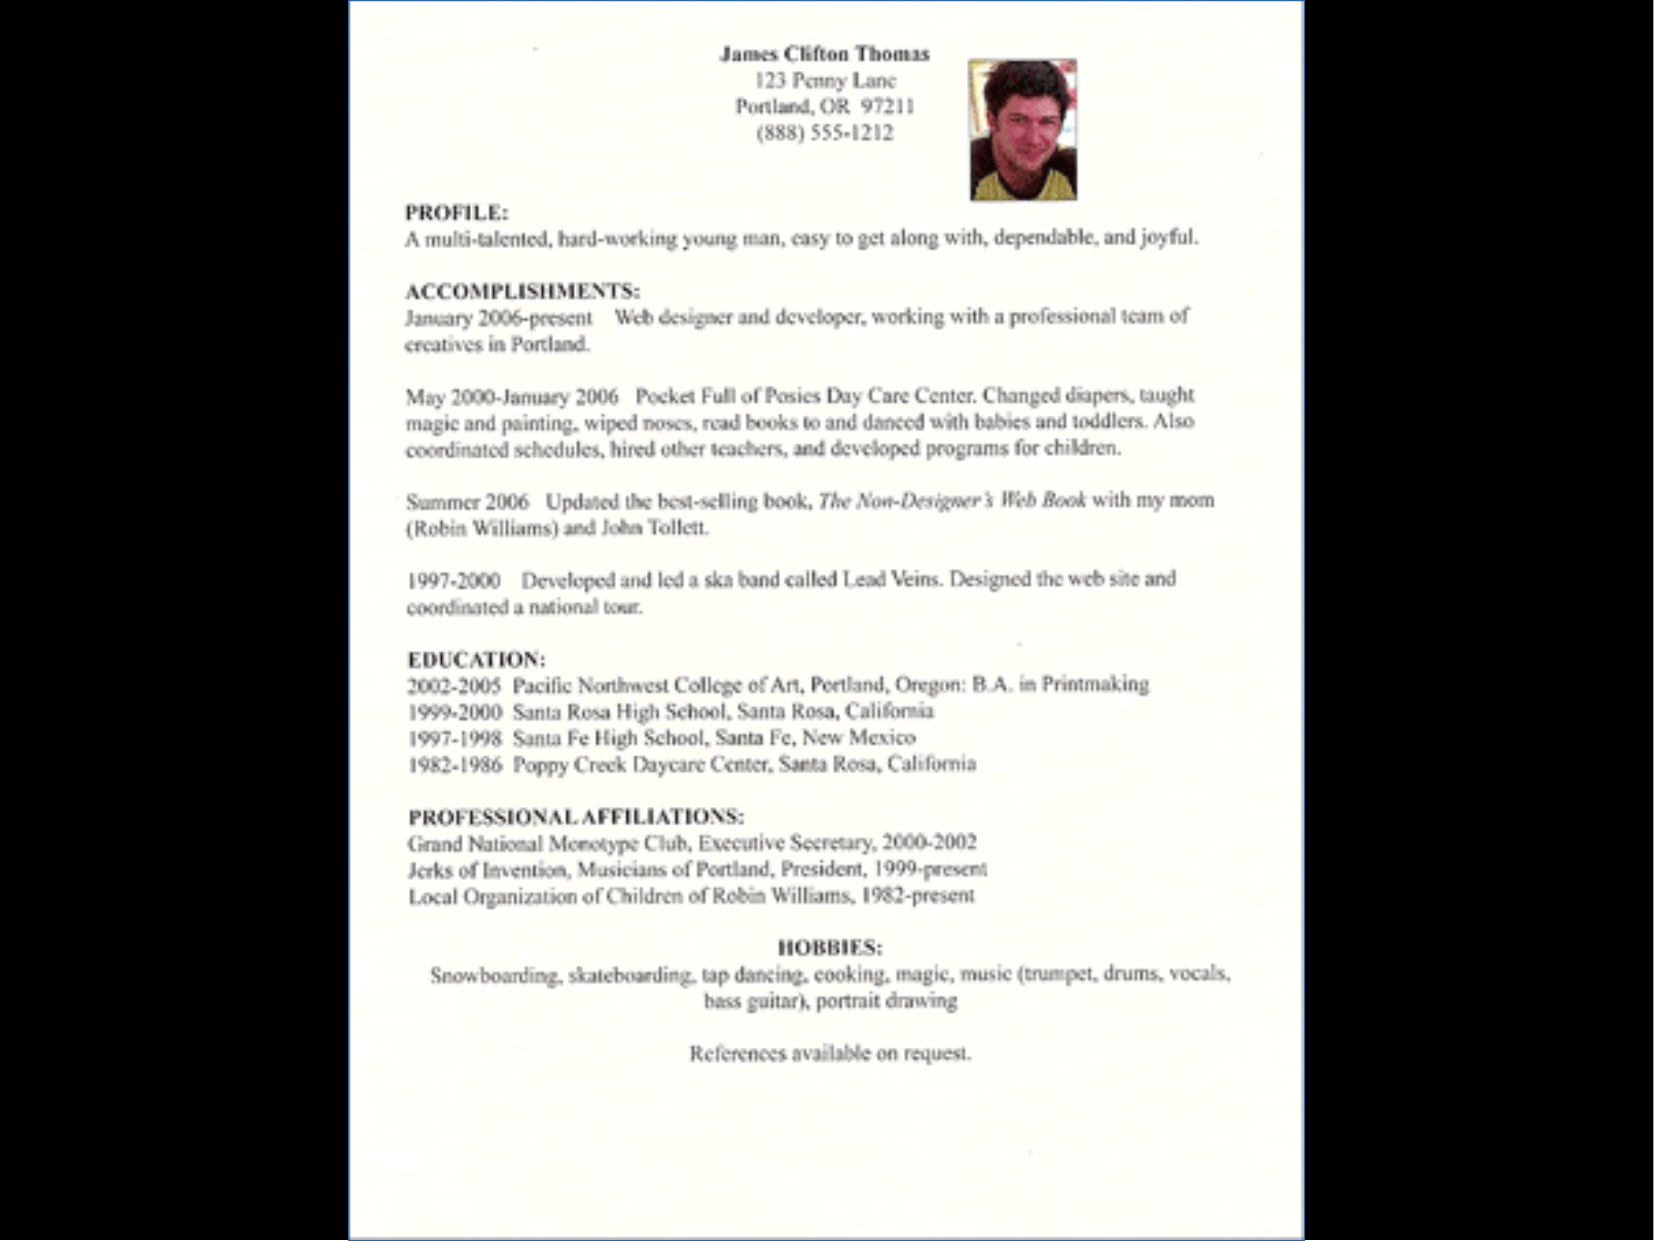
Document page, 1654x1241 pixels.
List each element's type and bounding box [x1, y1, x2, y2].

picture [348, 0, 1305, 1241]
